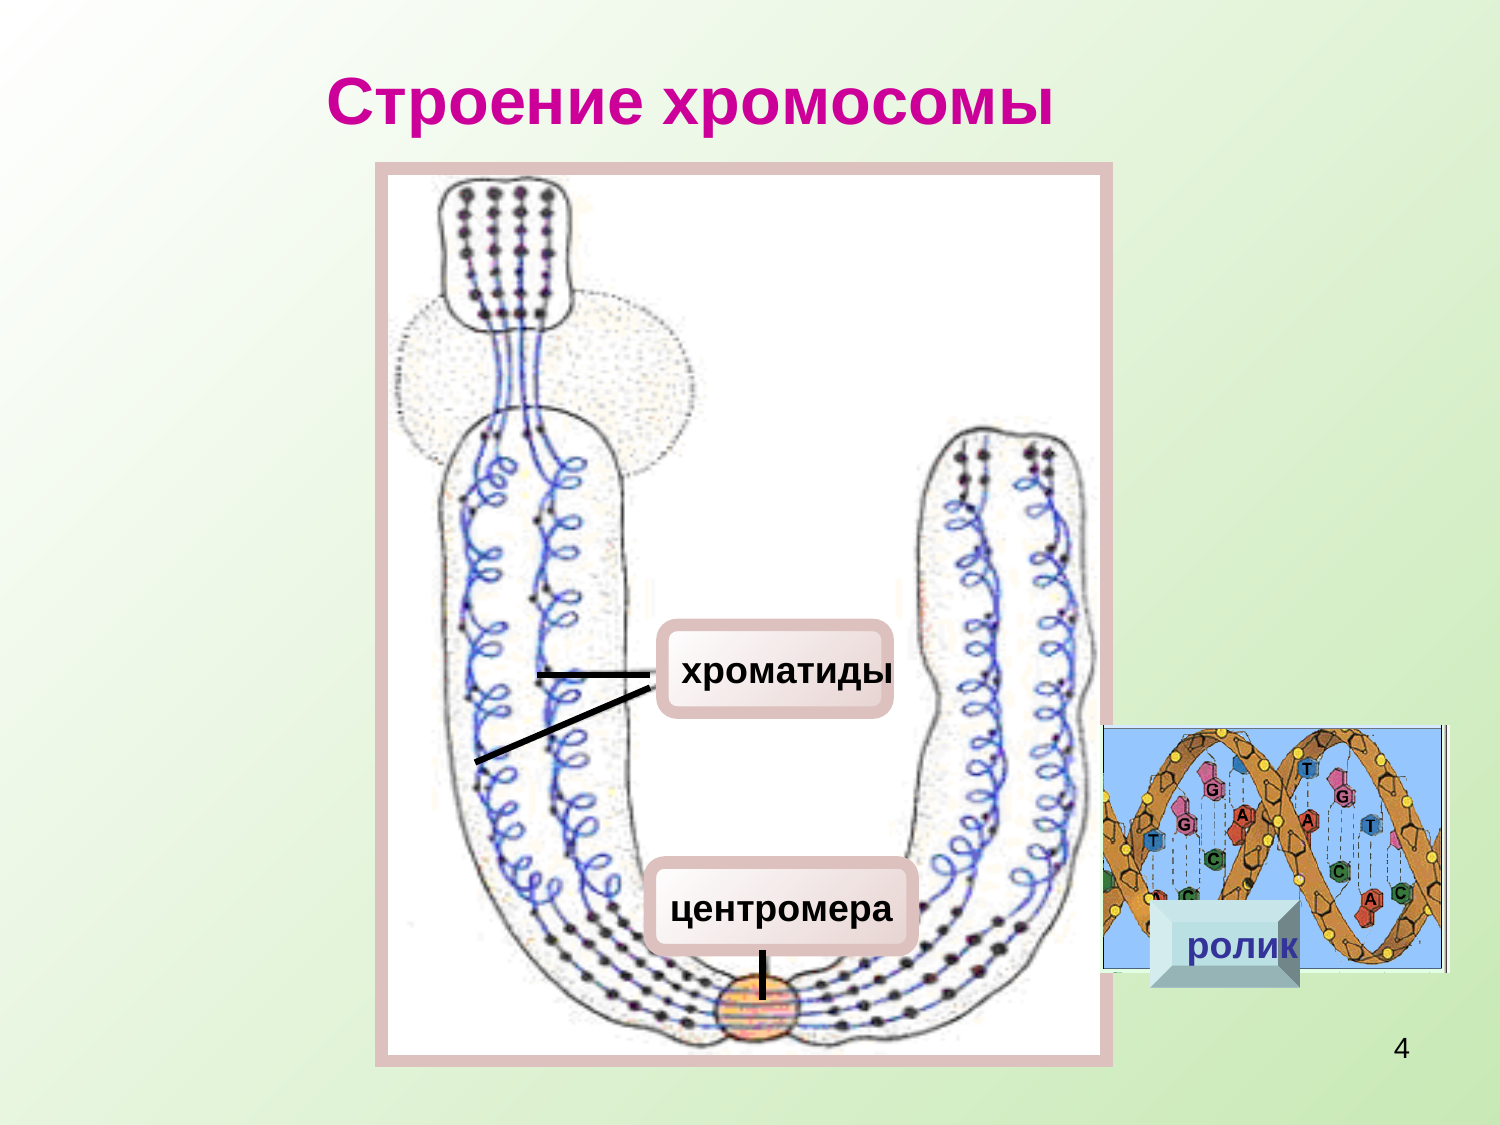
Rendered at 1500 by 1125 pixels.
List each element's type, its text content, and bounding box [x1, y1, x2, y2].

picture [387, 174, 1450, 1055]
text_box центромера [649, 862, 913, 951]
text_box ролик [1172, 922, 1278, 965]
text_box хроматиды [662, 624, 888, 713]
text_box ролик [1194, 941, 1202, 955]
text_box Строение хромосомы [311, 49, 1071, 146]
